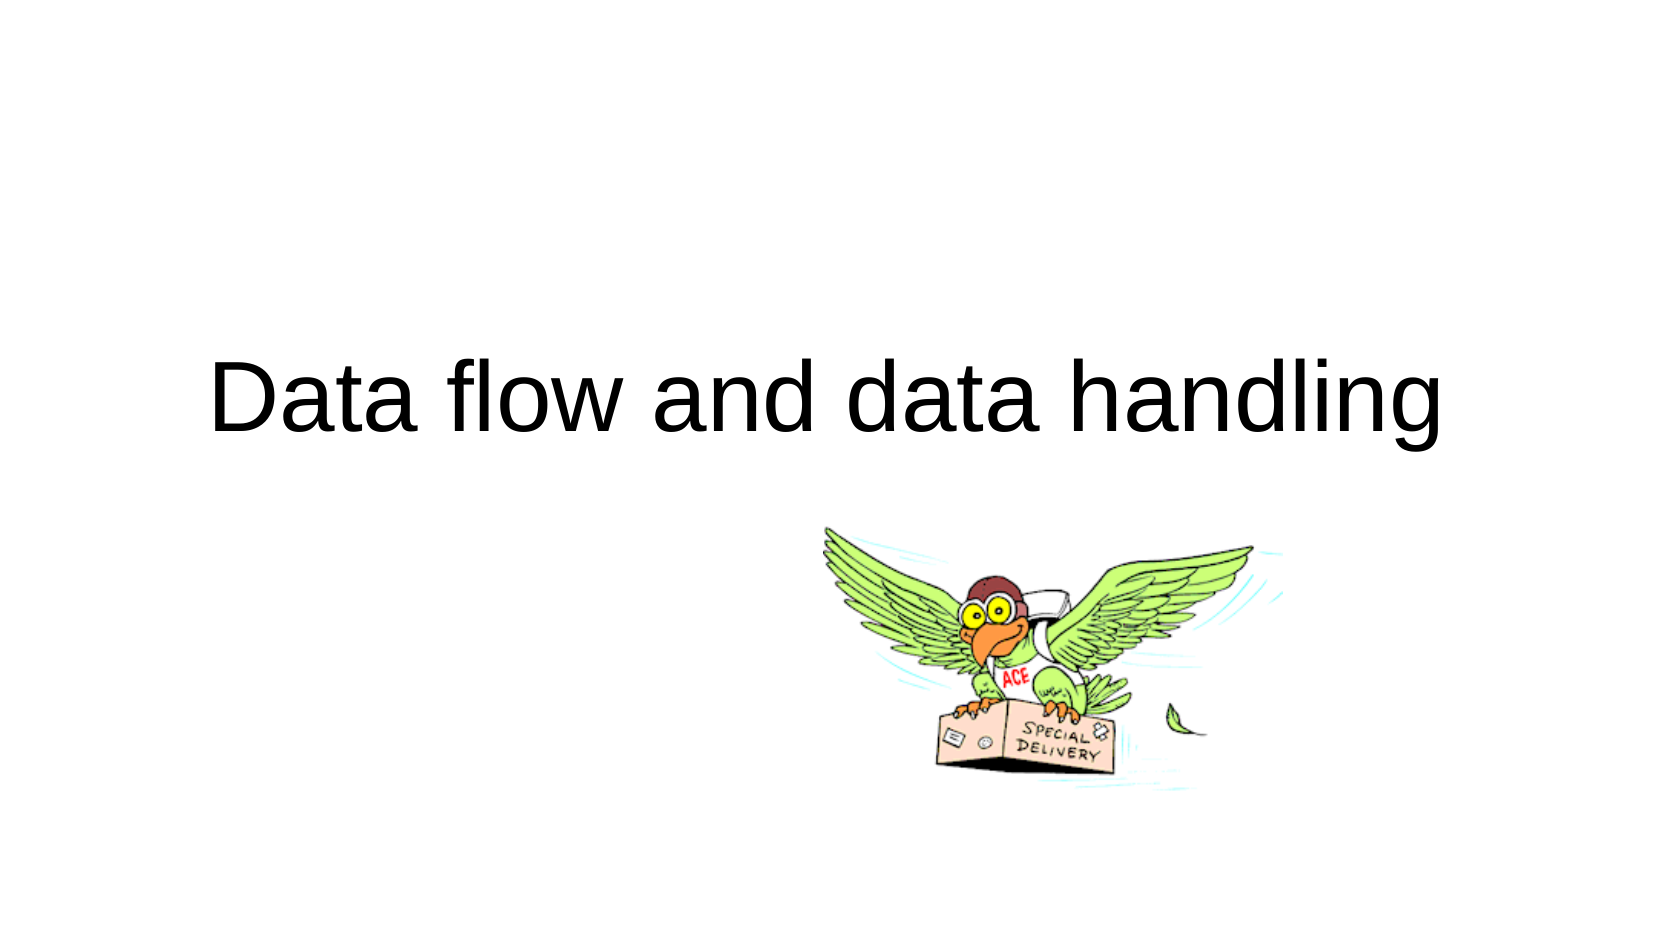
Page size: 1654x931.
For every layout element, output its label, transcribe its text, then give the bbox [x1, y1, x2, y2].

subtitle Data flow and data handling [82, 37, 1571, 757]
picture [823, 757, 1283, 889]
